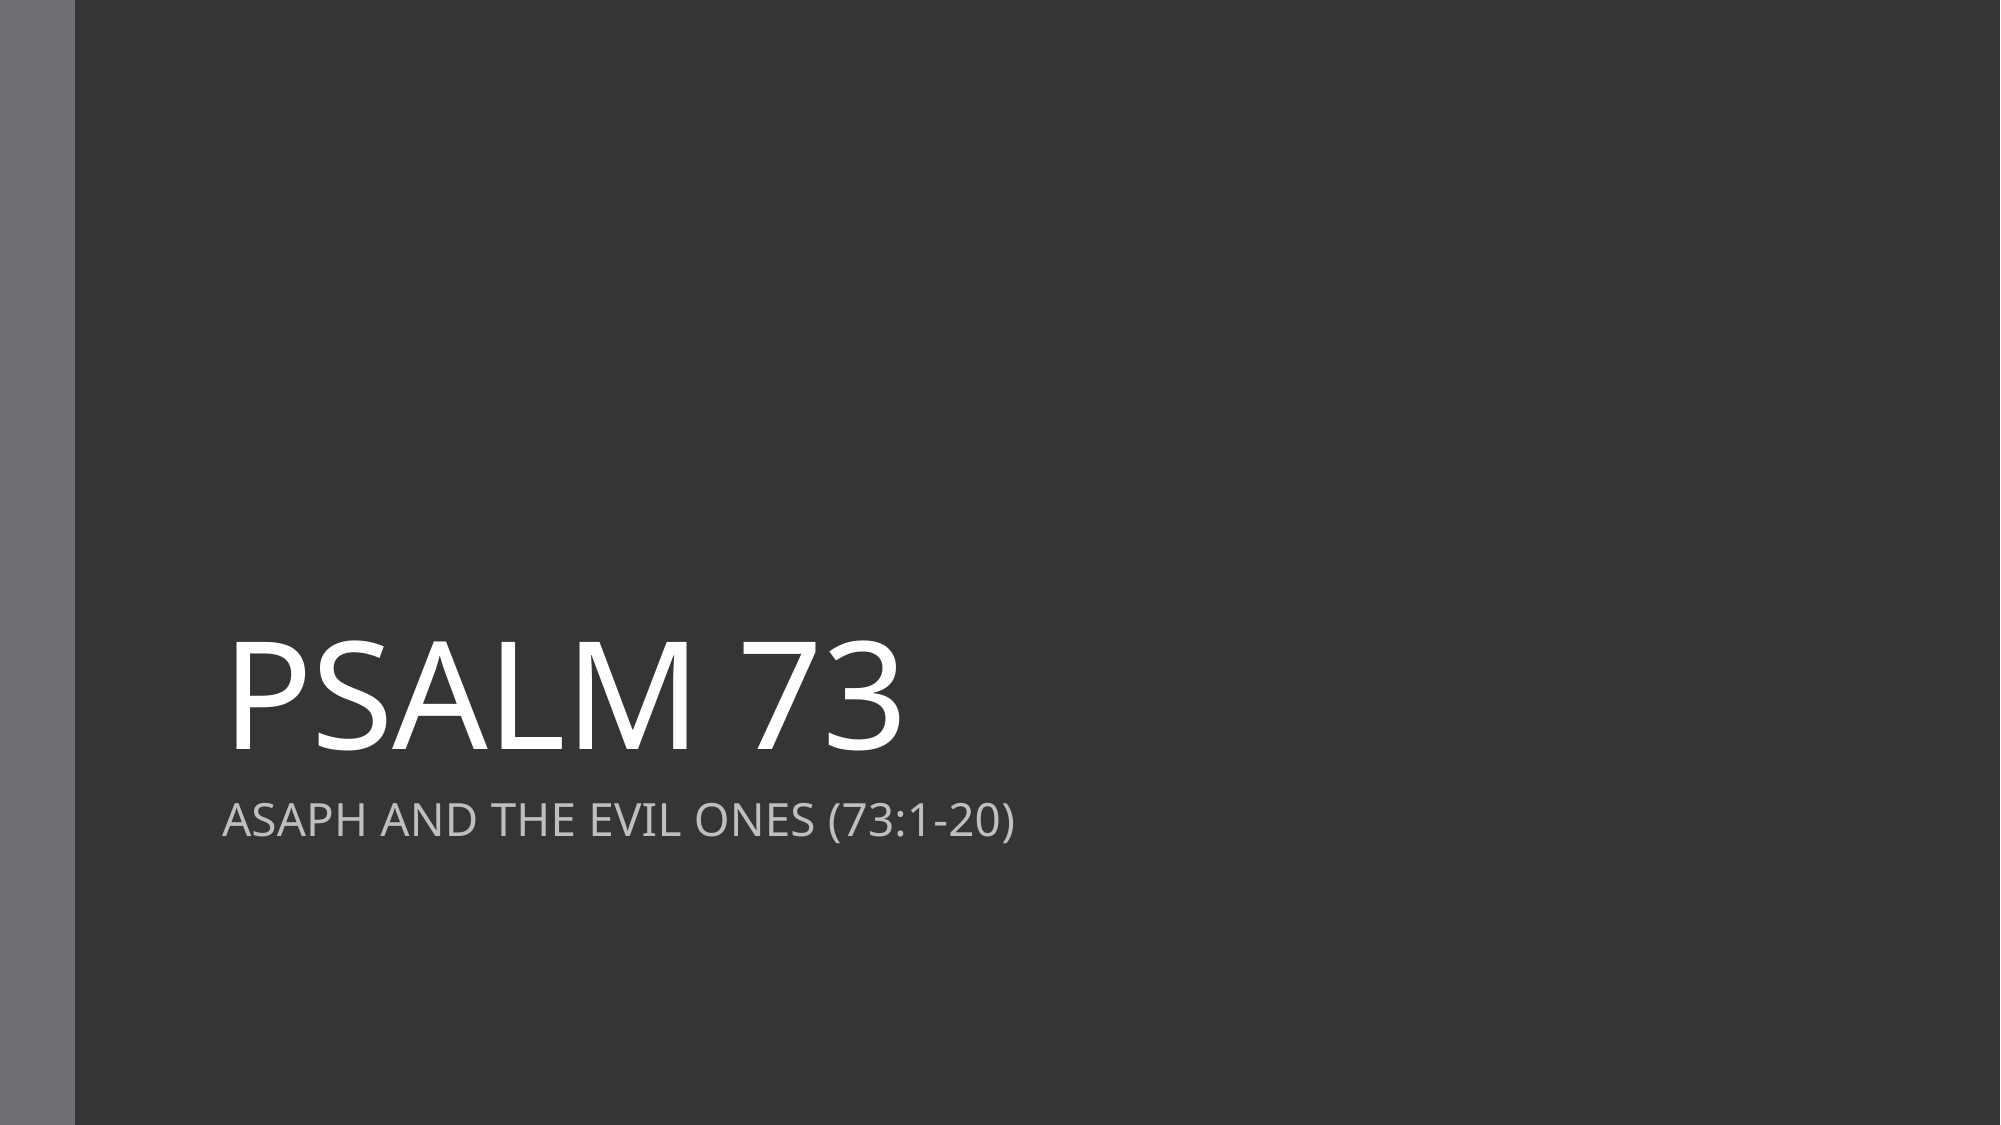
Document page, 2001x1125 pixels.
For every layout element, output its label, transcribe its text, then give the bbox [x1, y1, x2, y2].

subtitle ASAPH AND THE EVIL ONES (73:1-20) [206, 787, 1752, 1066]
title PSALM 73 [206, 124, 1752, 787]
